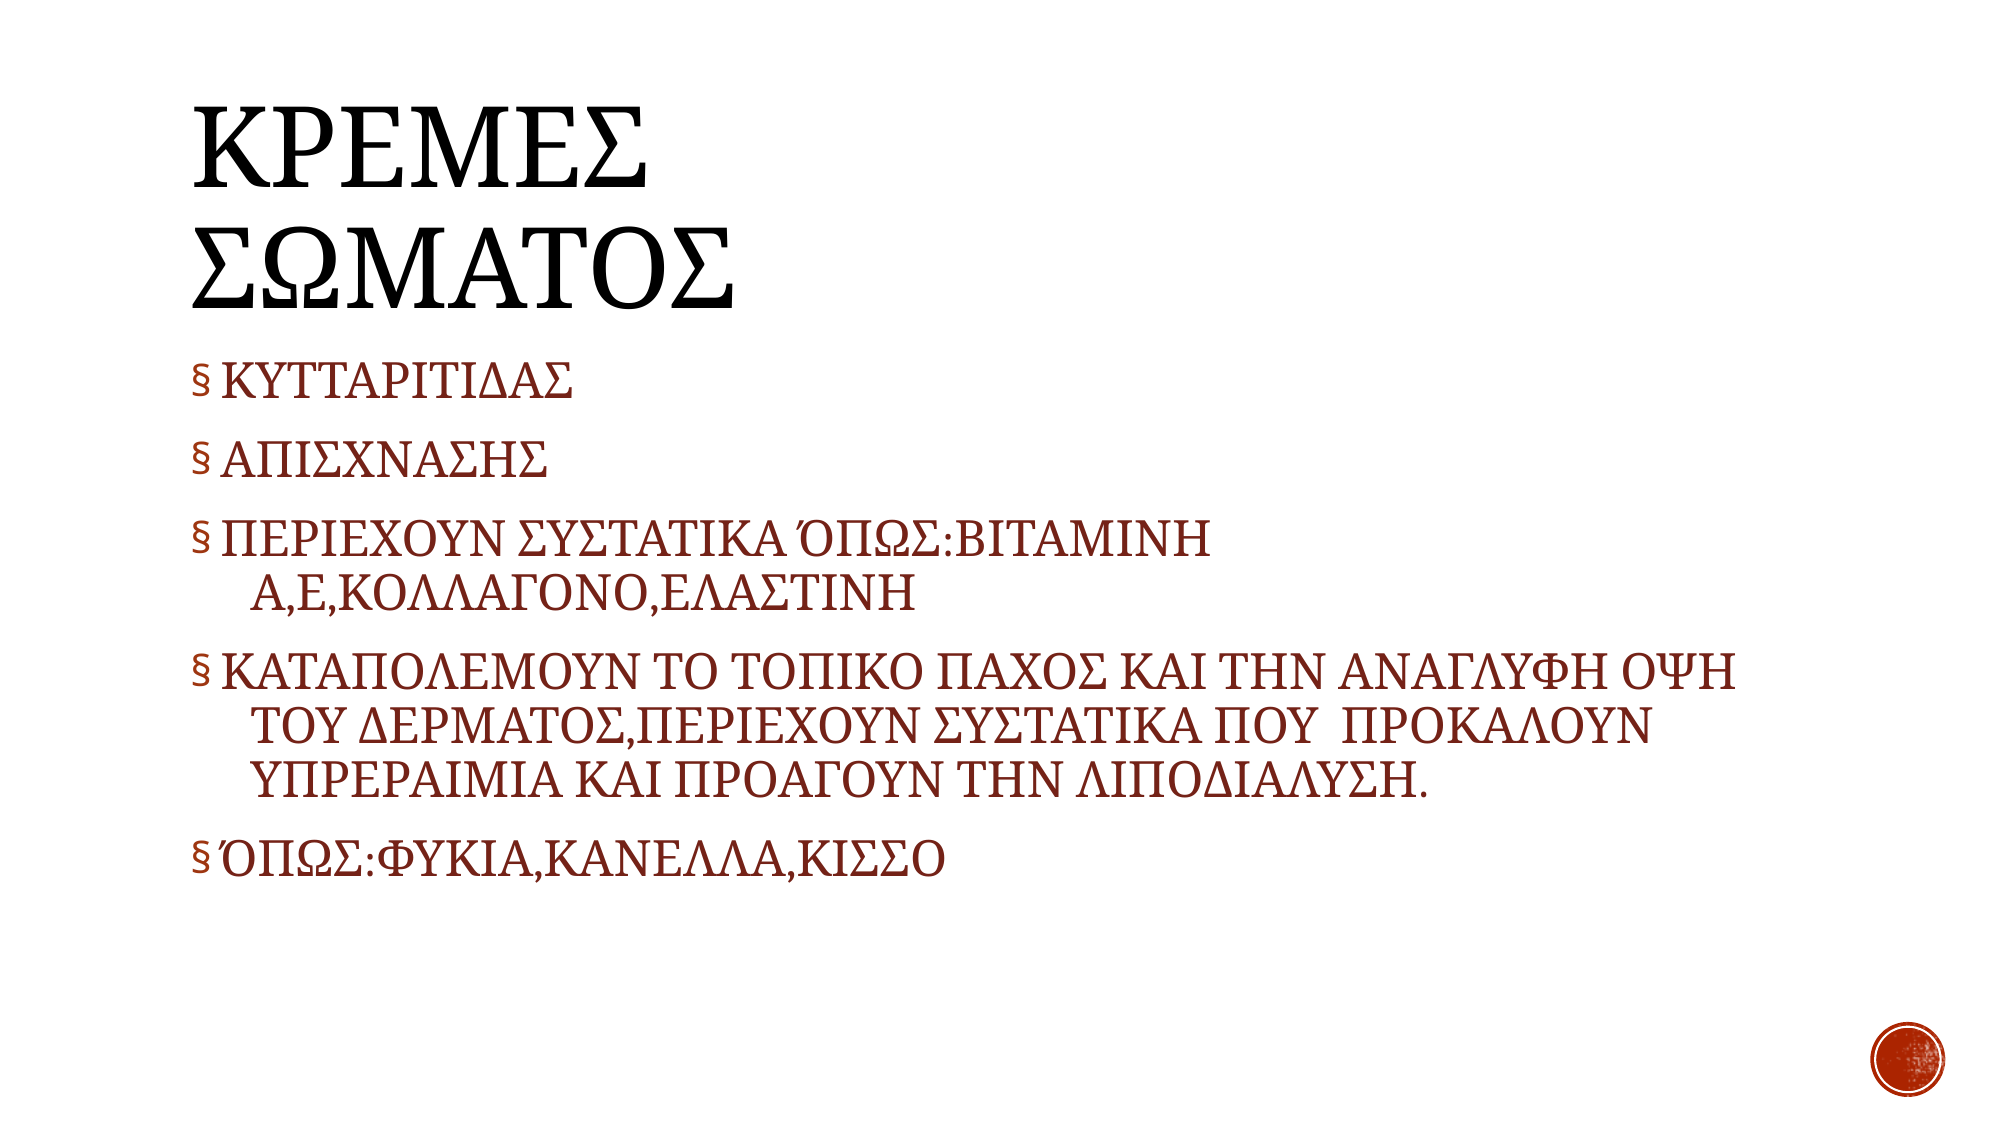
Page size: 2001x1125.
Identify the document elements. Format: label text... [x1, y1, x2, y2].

list ΚΥΤΤΑΡΙΤΙΔΑΣ ΑΠΙΣΧΝΑΣΗΣ ΠΕΡΙΕΧΟΥΝ ΣΥΣΤΑΤΙΚΑ ΌΠΩΣ:ΒΙΤΑΜΙΝΗ Α,Ε,ΚΟΛΛΑΓΟΝΟ,ΕΛΑΣΤΙΝΗ ΚΑΤΑΠΟΛΕΜΟΥΝ ΤΟ ΤΟΠΙΚΟ ΠΑΧΟΣ ΚΑΙ ΤΗΝ ΑΝΑΓΛΥΦΗ ΟΨΗ ΤΟΥ ΔΕΡΜΑΤΟΣ,ΠΕΡΙΕΧΟΥΝ ΣΥΣΤΑΤΙΚΑ ΠΟΥ ΠΡΟΚΑΛΟΥΝ ΥΠΡΕΡΑΙΜΙΑ ΚΑΙ ΠΡΟΑΓΟΥΝ ΤΗΝ ΛΙΠΟΔΙΑΛΥΣΗ. ΌΠΩΣ:ΦΥΚΙΑ,ΚΑΝΕΛΛΑ,ΚΙΣΣΟ [175, 348, 1826, 1013]
title ΚΡΕΜΕΣ ΣΩΜΑΤΟΣ [175, 79, 1235, 344]
